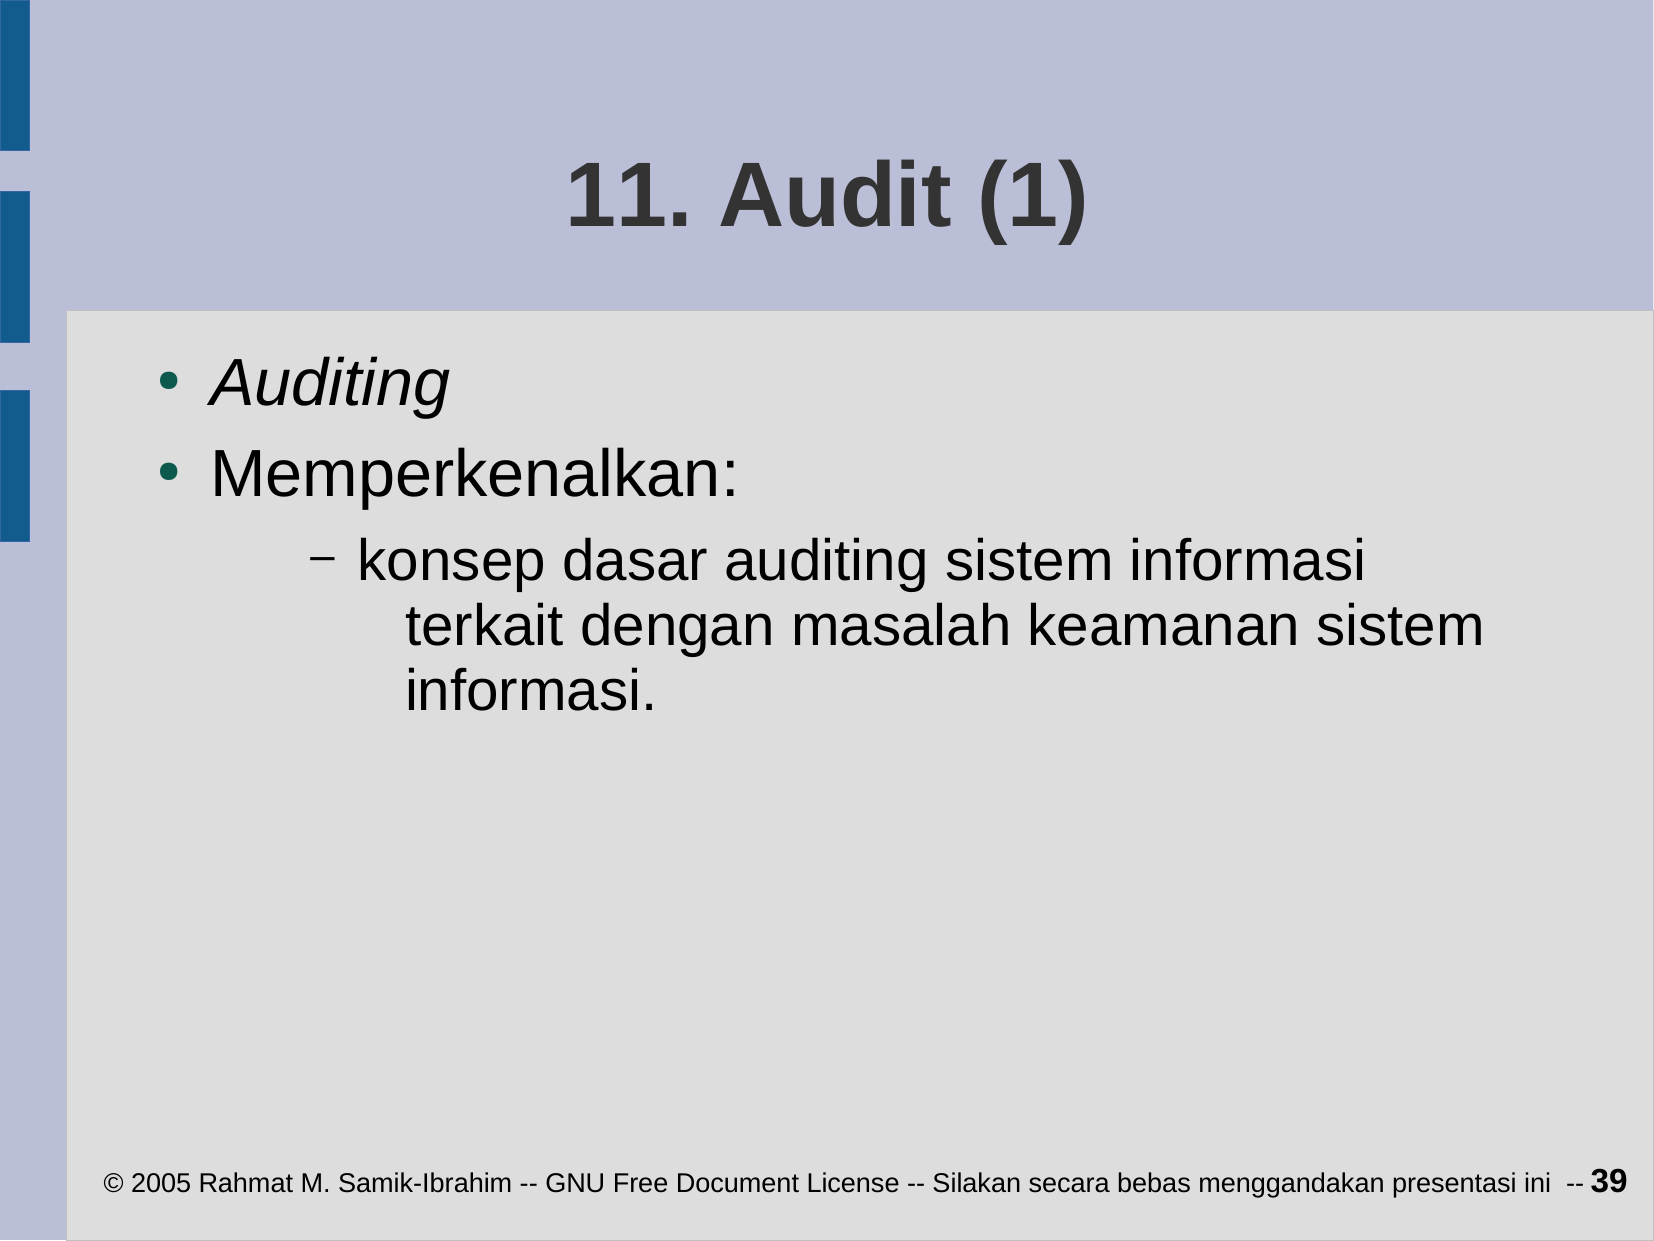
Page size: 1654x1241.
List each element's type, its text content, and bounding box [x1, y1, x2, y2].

title 11. Audit (1) [121, 91, 1534, 299]
list Auditing Memperkenalkan: konsep dasar auditing sistem informasi terkait dengan masalah keamanan sistem informasi. [121, 344, 1534, 1127]
